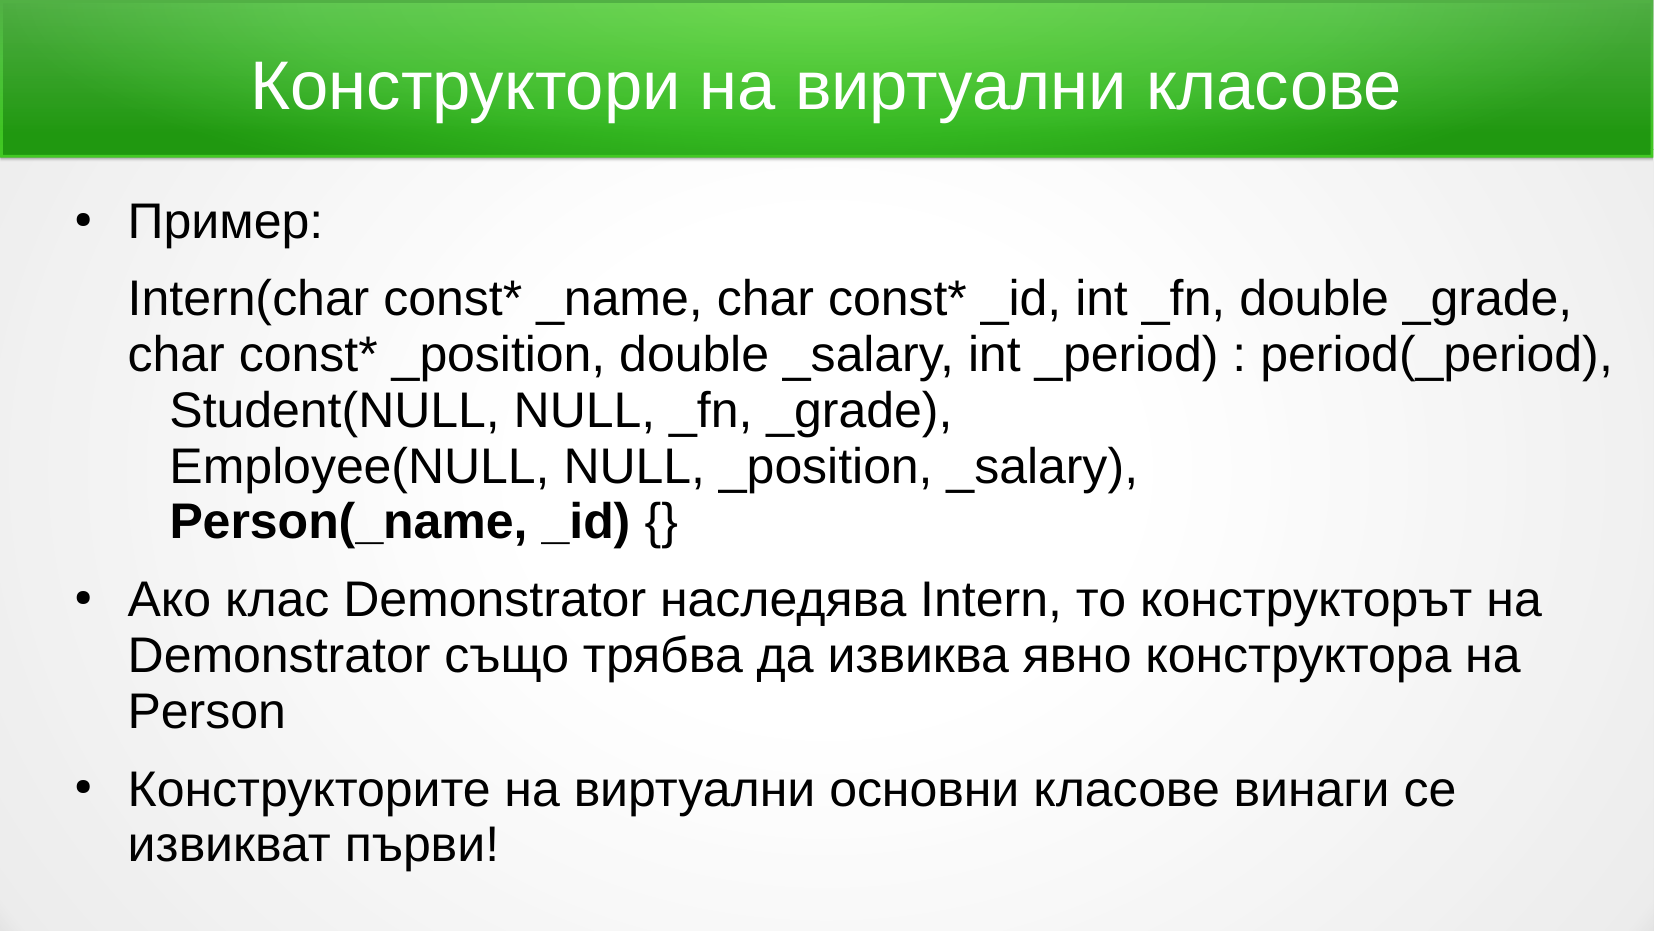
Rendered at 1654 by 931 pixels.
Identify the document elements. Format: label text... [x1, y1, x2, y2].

list Пример: Intern(char const* _name, char const* _id, int _fn, double _grade, char const* _position, double _salary, int _period) : period(_period), Student(NULL, NULL, _fn, _grade), Employee(NULL, NULL, _position, _salary), Person(_name, _id) {} Ако клас Demonstrator наследява Intern, то конструкторът на Demonstrator също трябва да извиква явно конструктора на Person Конструкторите на виртуални основни класове винаги се извикват първи! [56, 192, 1619, 898]
title Конструктори на виртуални класове [82, 37, 1571, 135]
